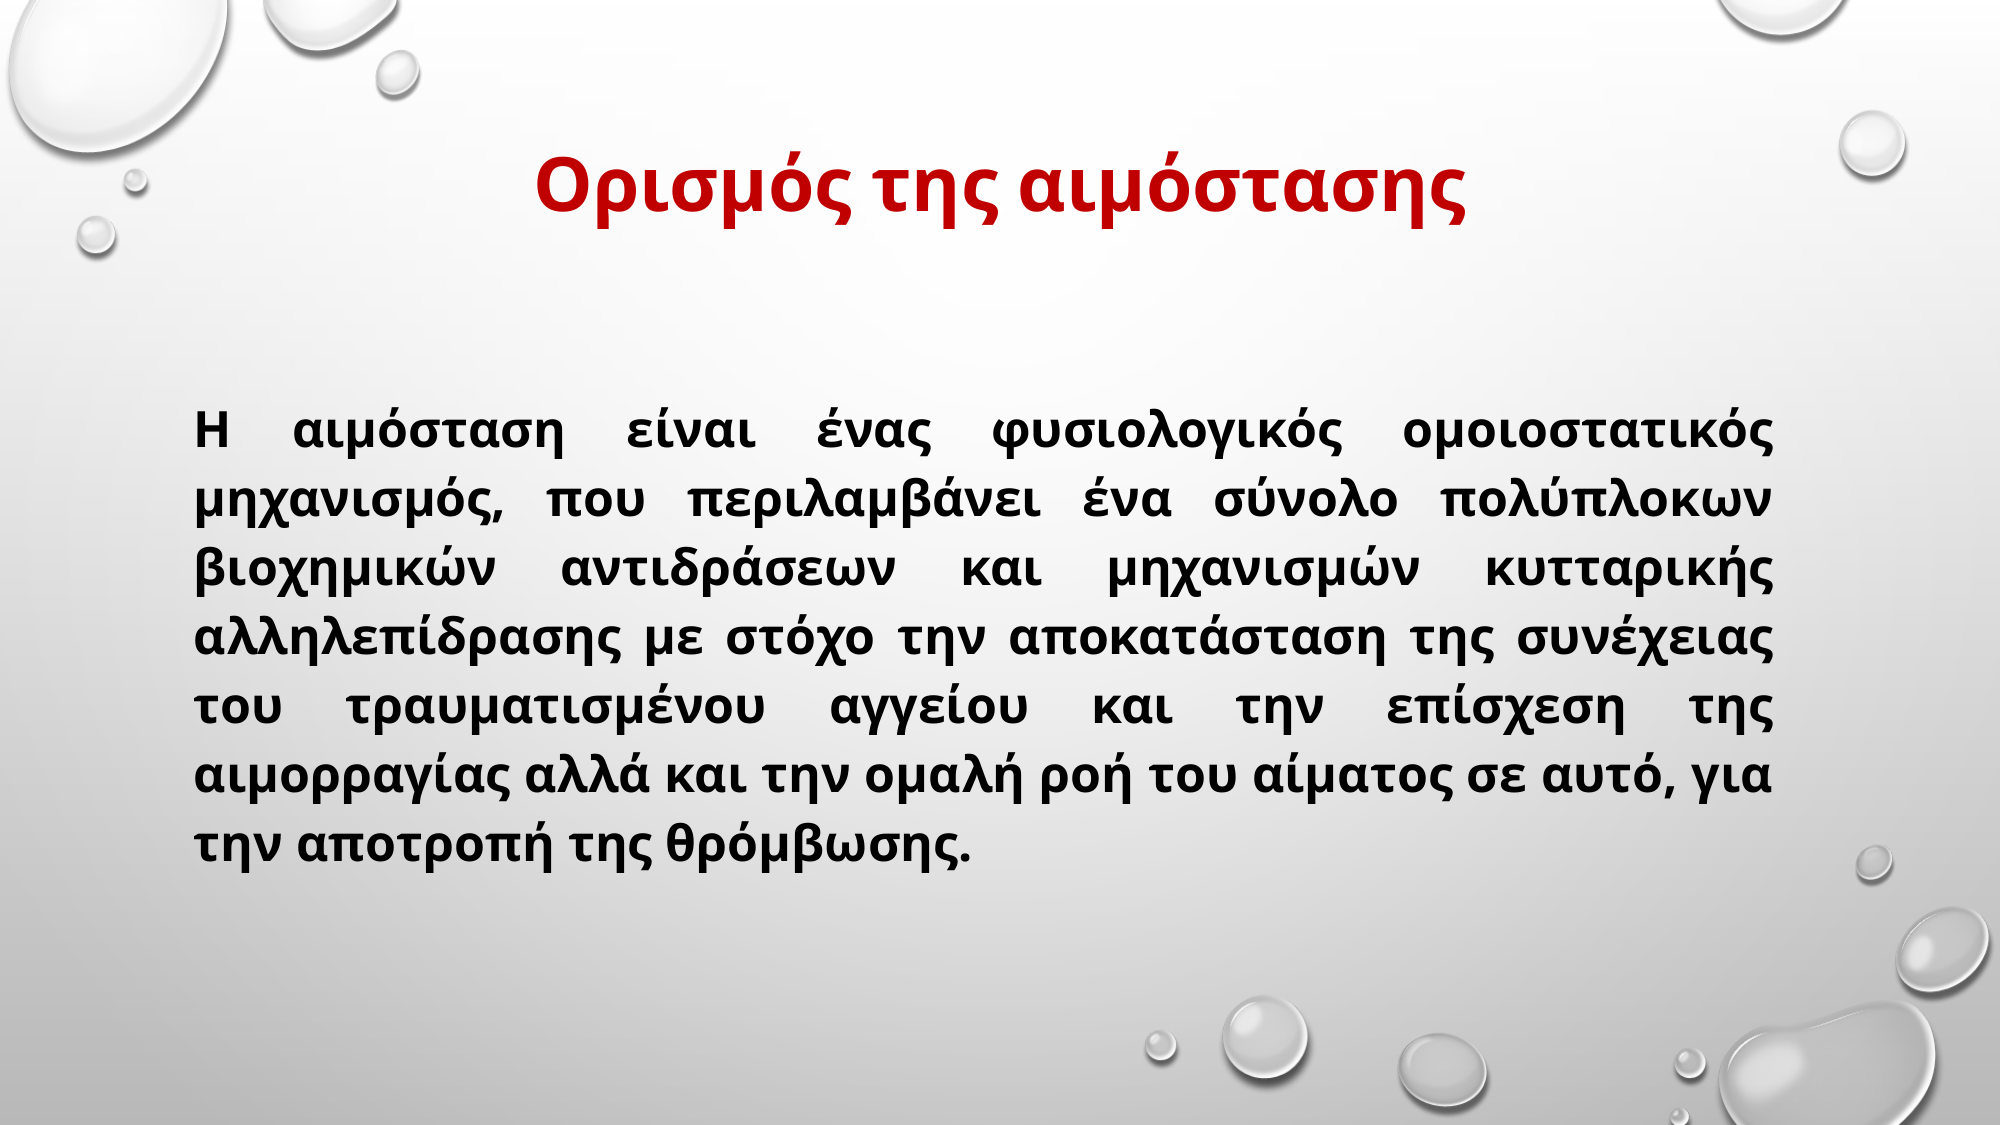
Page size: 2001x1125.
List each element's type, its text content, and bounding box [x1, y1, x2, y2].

text_box Η αιμόσταση είναι ένας φυσιολογικός ομοιοστατικός μηχανισμός, που περιλαμβάνει ένα σύνολο πολύπλοκων βιοχημικών αντιδράσεων και μηχανισμών κυτταρικής αλληλεπίδρασης με στόχο την αποκατάσταση της συνέχειας του τραυματισμένου αγγείου και την επίσχεση της αιμορραγίας αλλά και την ομαλή ροή του αίματος σε αυτό, για την αποτροπή της θρόμβωσης. [179, 381, 1790, 811]
title Ορισμός της αιμόστασης [149, 101, 1851, 273]
